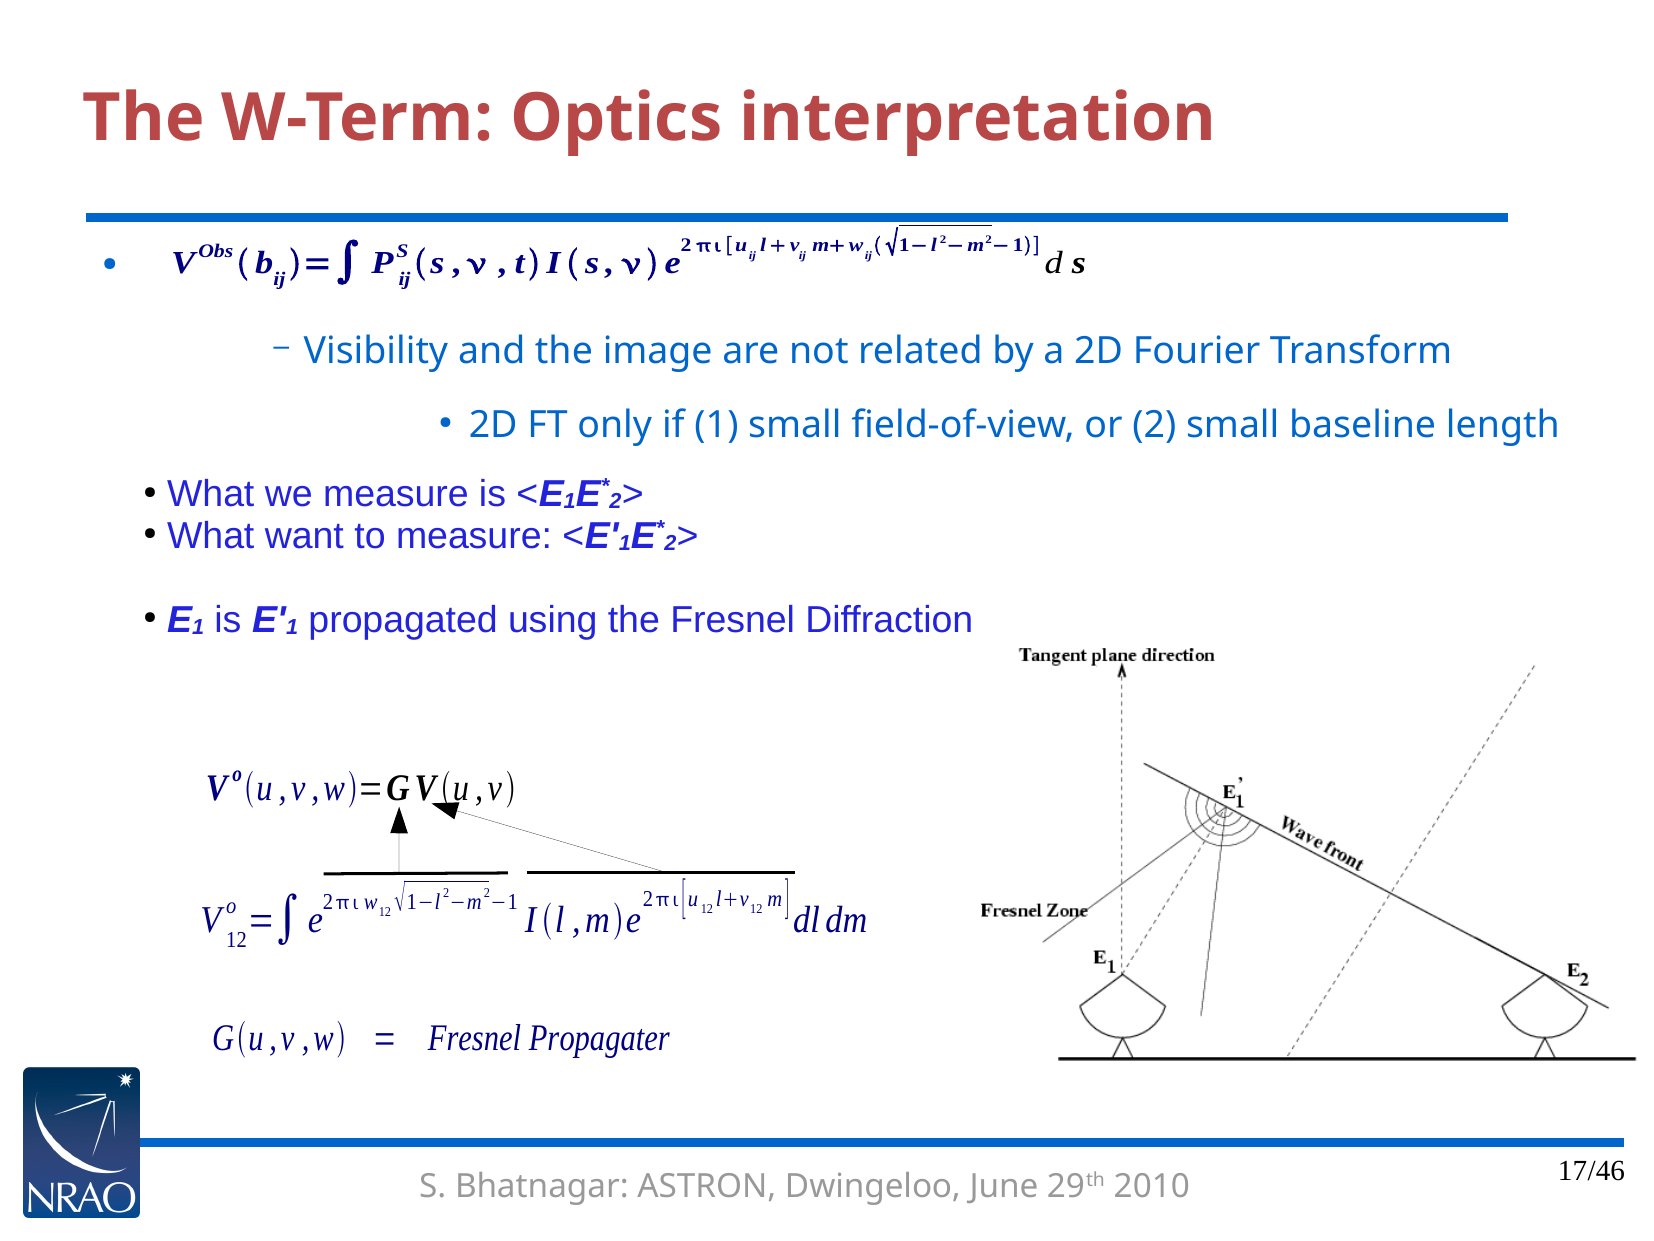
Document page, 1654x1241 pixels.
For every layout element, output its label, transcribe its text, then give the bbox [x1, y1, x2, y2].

chart [161, 225, 1094, 236]
picture [1573, 647, 1640, 1062]
text_box What we measure is <E1E*2> What want to measure: <E'1E*2> E1 is E'1 propagated using the Fresnel Diffraction [128, 464, 989, 688]
list Visibility and the image are not related by a 2D Fourier Transform 2D FT only if (1) small field-of-view, or (2) small baseline length [84, 236, 1573, 1124]
picture [23, 1067, 140, 1218]
title The W-Term: Optics interpretation [82, 49, 1571, 180]
